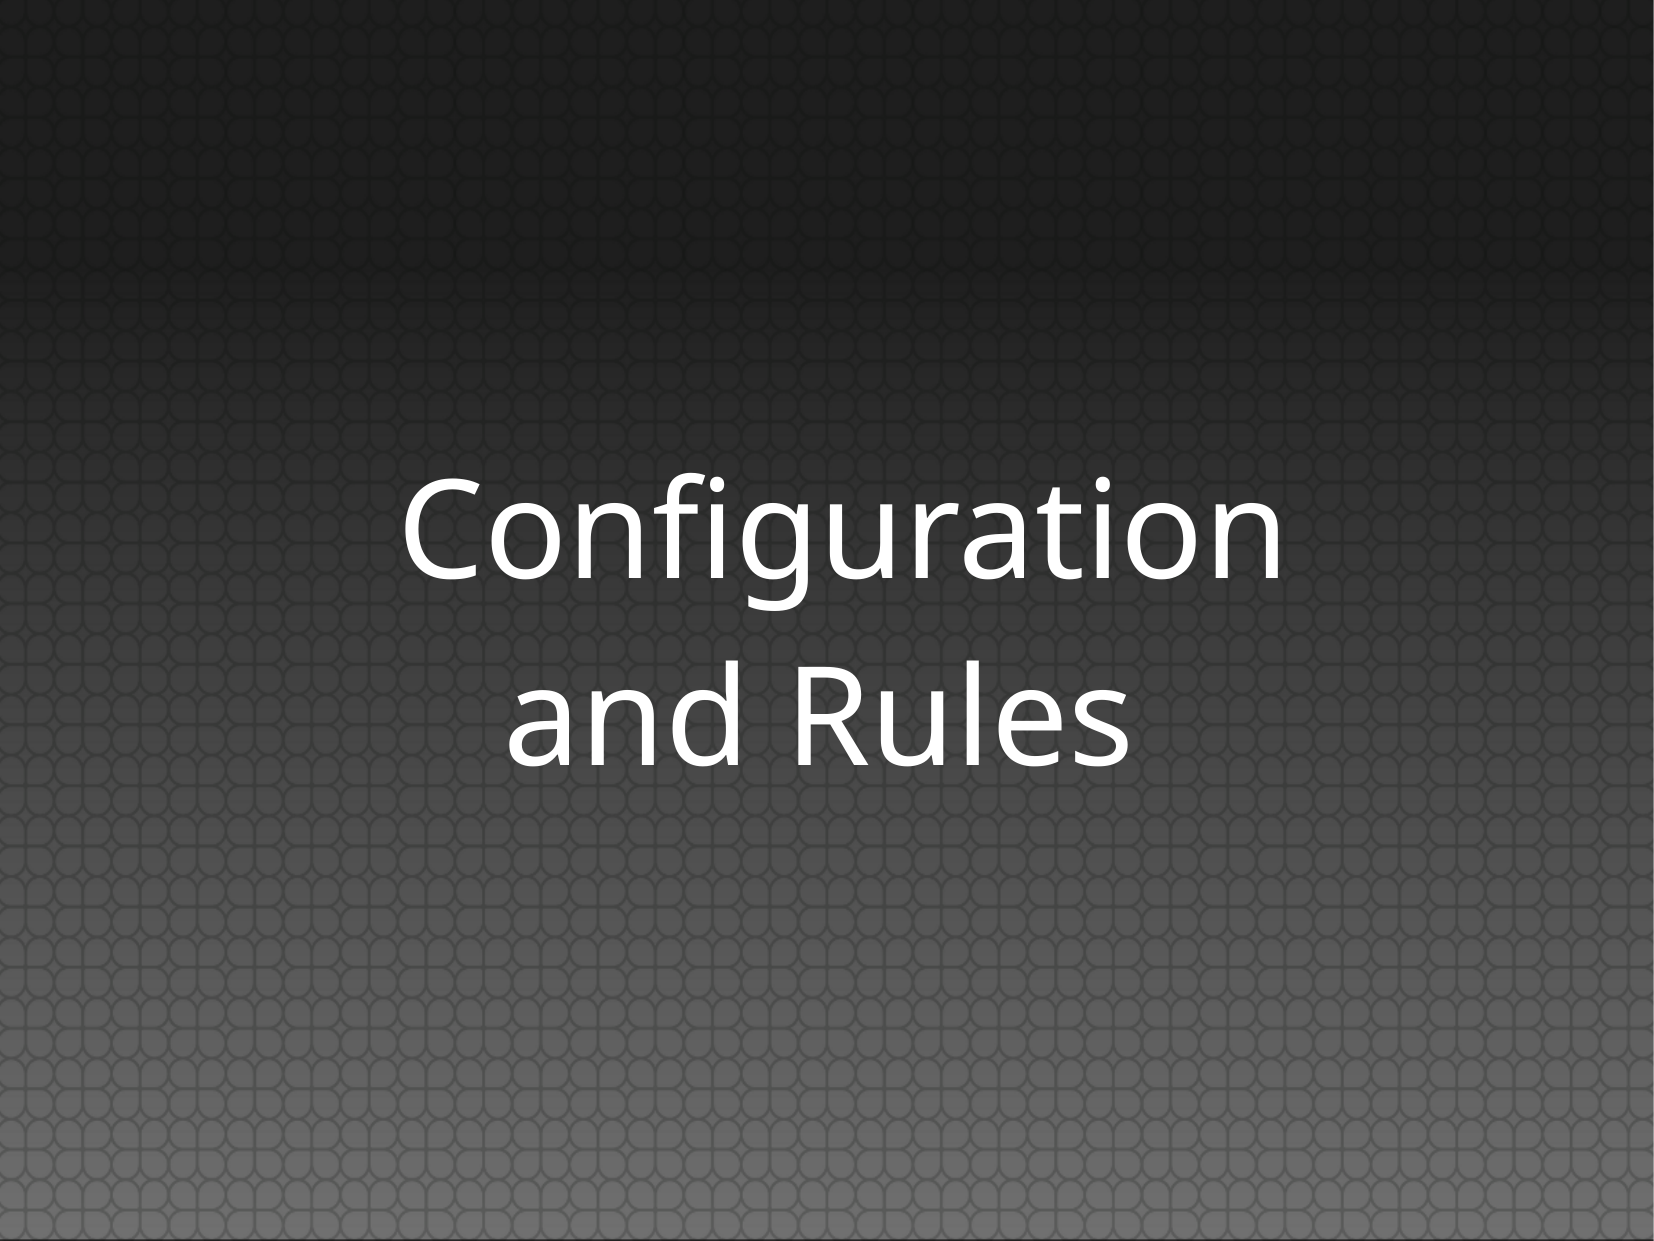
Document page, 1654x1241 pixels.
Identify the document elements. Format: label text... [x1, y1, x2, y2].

title Configuration and Rules [75, 414, 1564, 824]
picture [0, 0, 1654, 1241]
